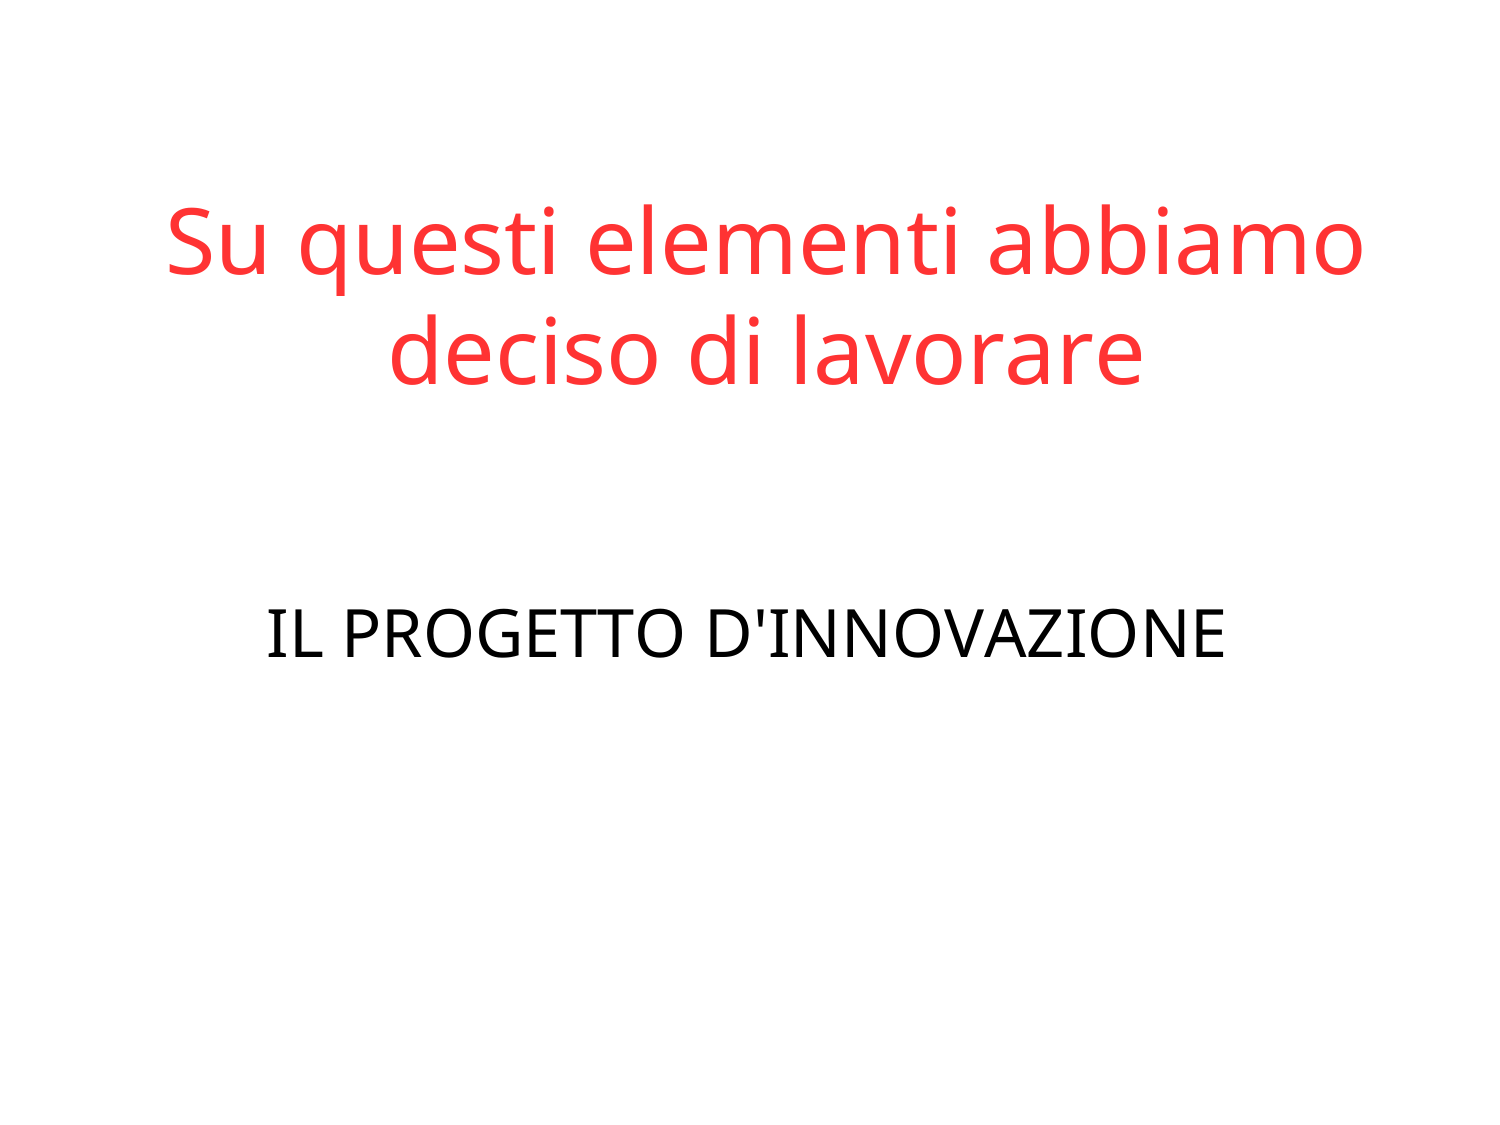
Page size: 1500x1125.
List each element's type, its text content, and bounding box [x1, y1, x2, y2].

title Su questi elementi abbiamo deciso di lavorare [94, 0, 1440, 591]
subtitle IL PROGETTO D'INNOVAZIONE [75, 262, 1421, 1000]
